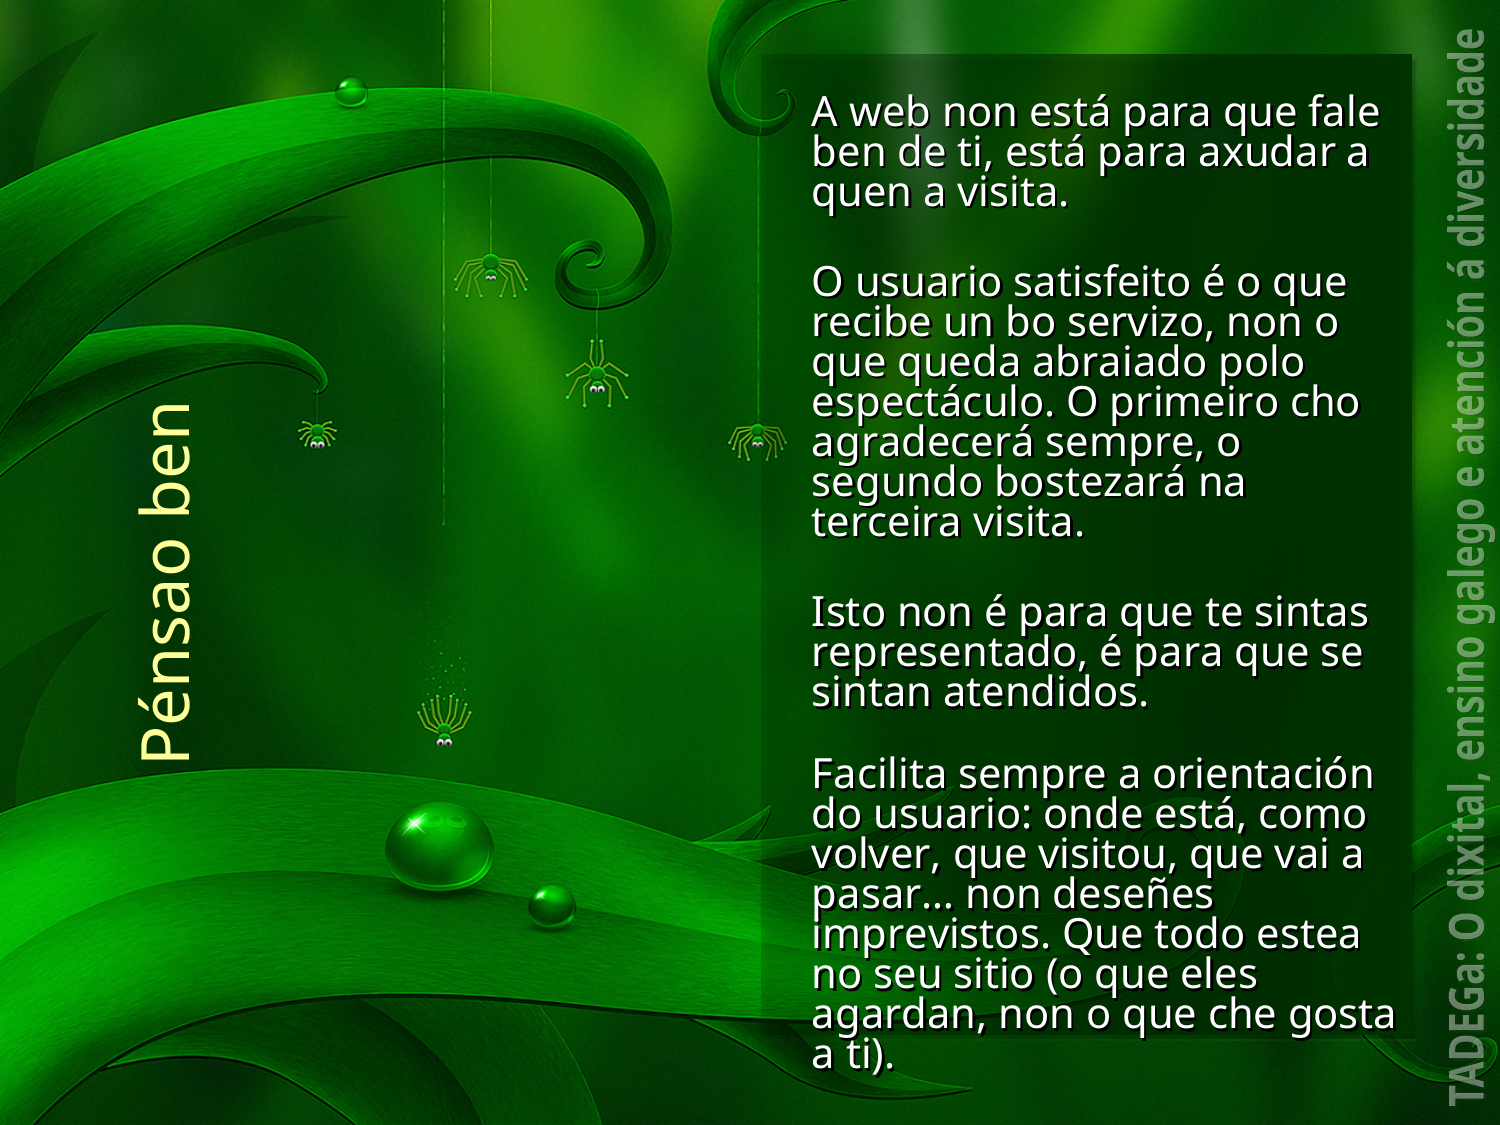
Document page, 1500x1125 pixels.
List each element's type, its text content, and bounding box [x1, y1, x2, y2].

picture [0, 0, 1500, 1125]
text_box Pénsao ben [107, 368, 219, 799]
text_box [761, 54, 1412, 1035]
text_box A web non está para que fale ben de ti, está para axudar a quen a visita. O usuario satisfeito é o que recibe un bo servizo, non o que queda abraiado polo espectáculo. O primeiro cho agradecerá sempre, o segundo bostezará na terceira visita. Isto non é para que te sintas representado, é para que se sintan atendidos. Facilita sempre a orientación do usuario: onde está, como volver, que visitou, que vai a pasar… non deseñes imprevistos. Que todo estea no seu sitio (o que eles agardan, non o que che gosta a ti). [797, 86, 1424, 1085]
